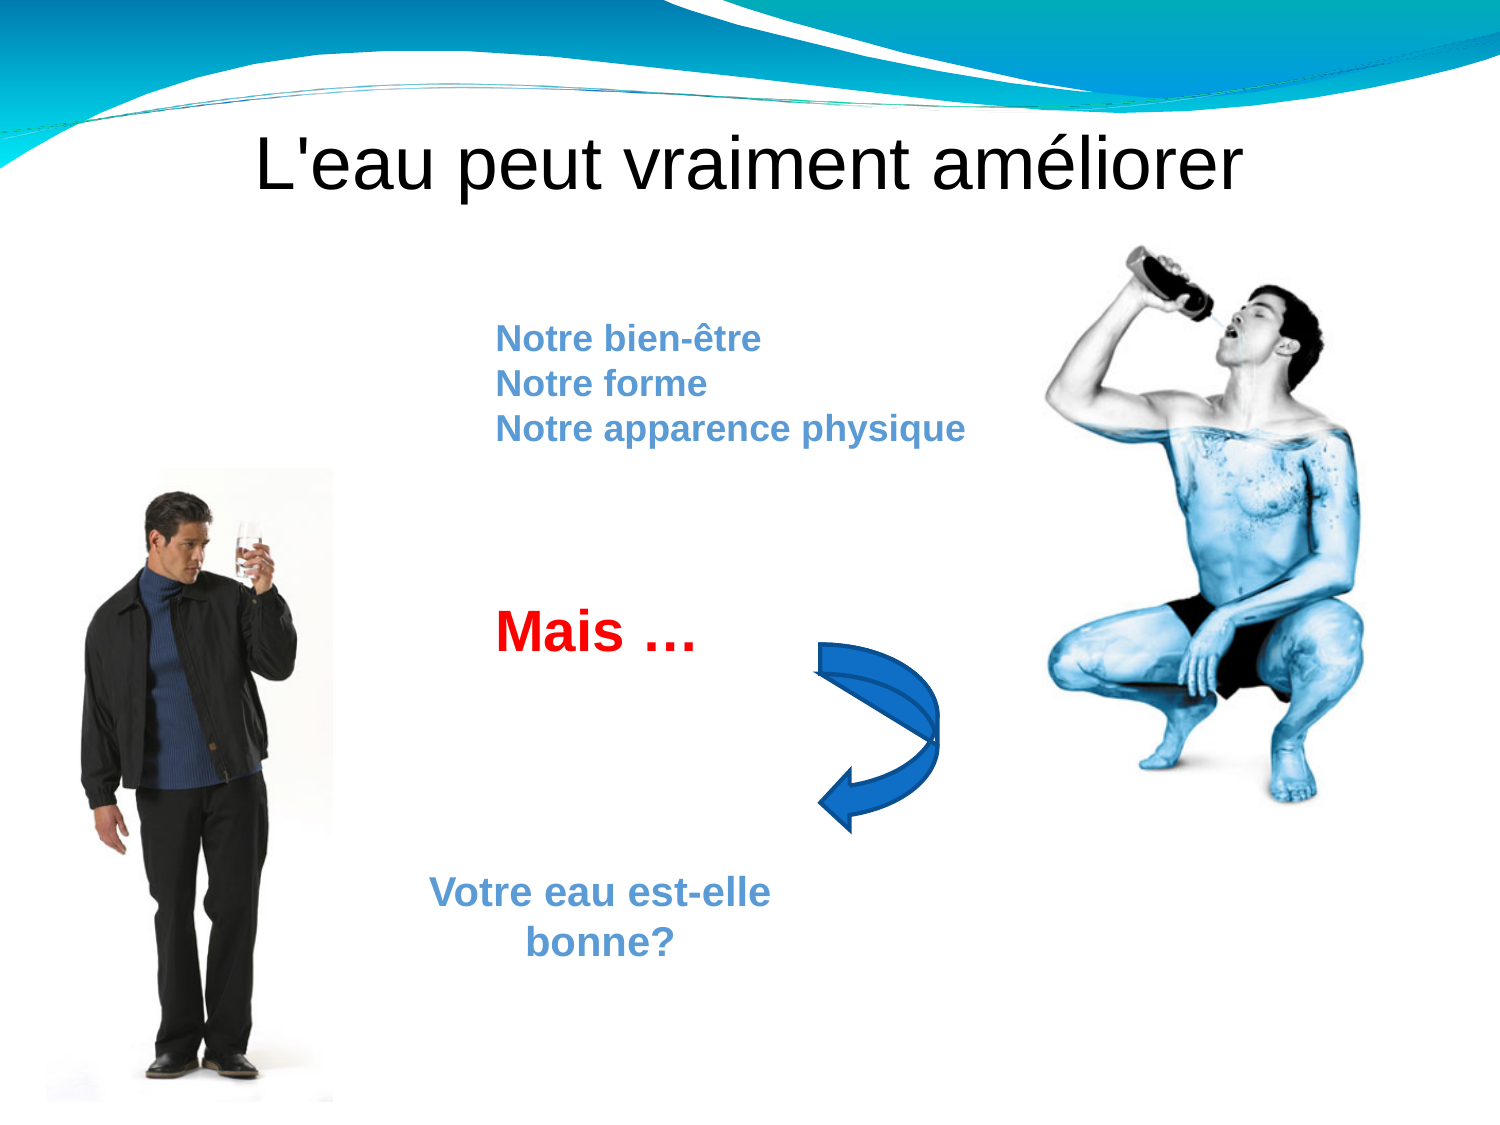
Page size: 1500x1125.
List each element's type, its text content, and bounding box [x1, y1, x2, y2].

text_box L'eau peut vraiment améliorer [0, 107, 1500, 214]
text_box Votre eau est-elle bonne? [128, 796, 833, 950]
picture [46, 468, 333, 1102]
text_box [820, 644, 938, 830]
text_box Mais … [480, 585, 734, 672]
picture [1031, 234, 1372, 822]
text_box Notre bien-être Notre forme Notre apparence physique [480, 306, 1016, 504]
